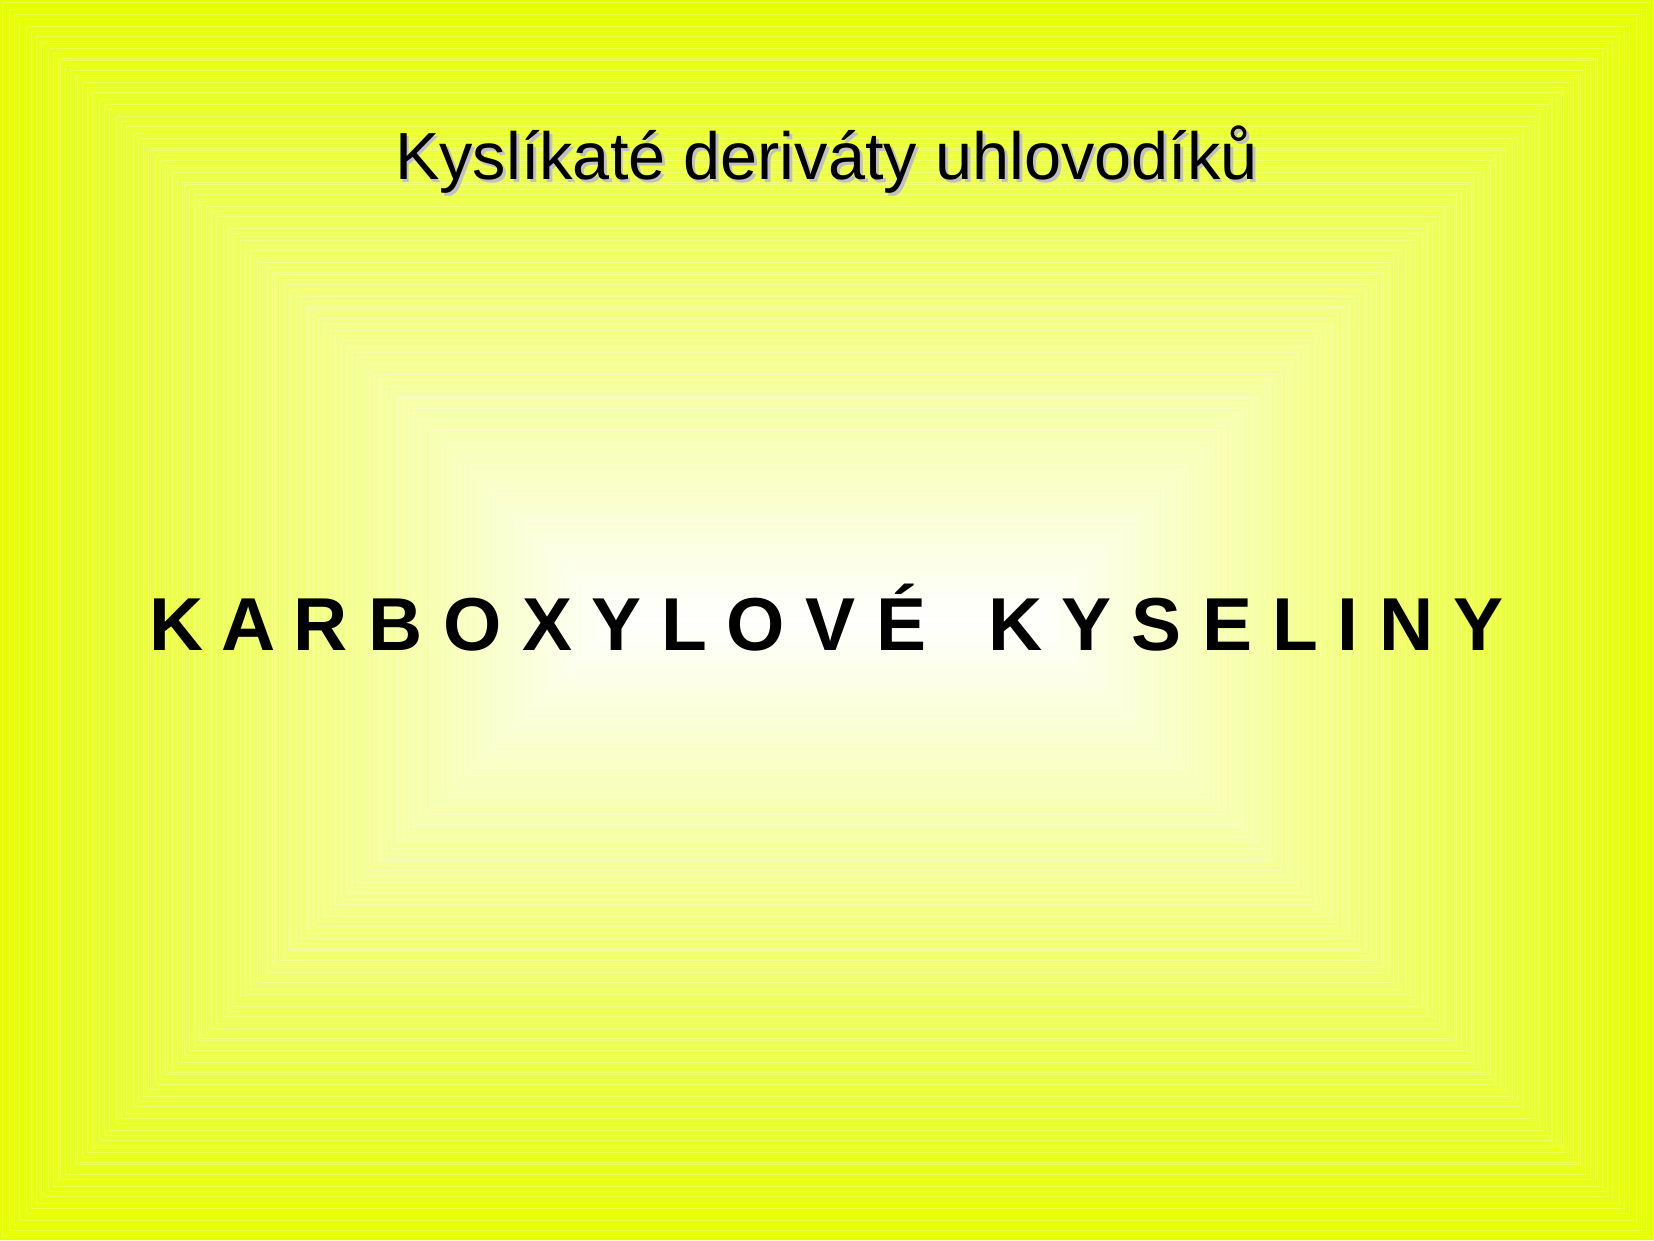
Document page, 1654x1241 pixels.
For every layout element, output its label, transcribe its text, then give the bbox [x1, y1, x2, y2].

subtitle K A R B O X Y L O V É K Y S E L I N Y [82, 210, 1571, 1030]
title Kyslíkaté deriváty uhlovodíků [82, 49, 1571, 210]
